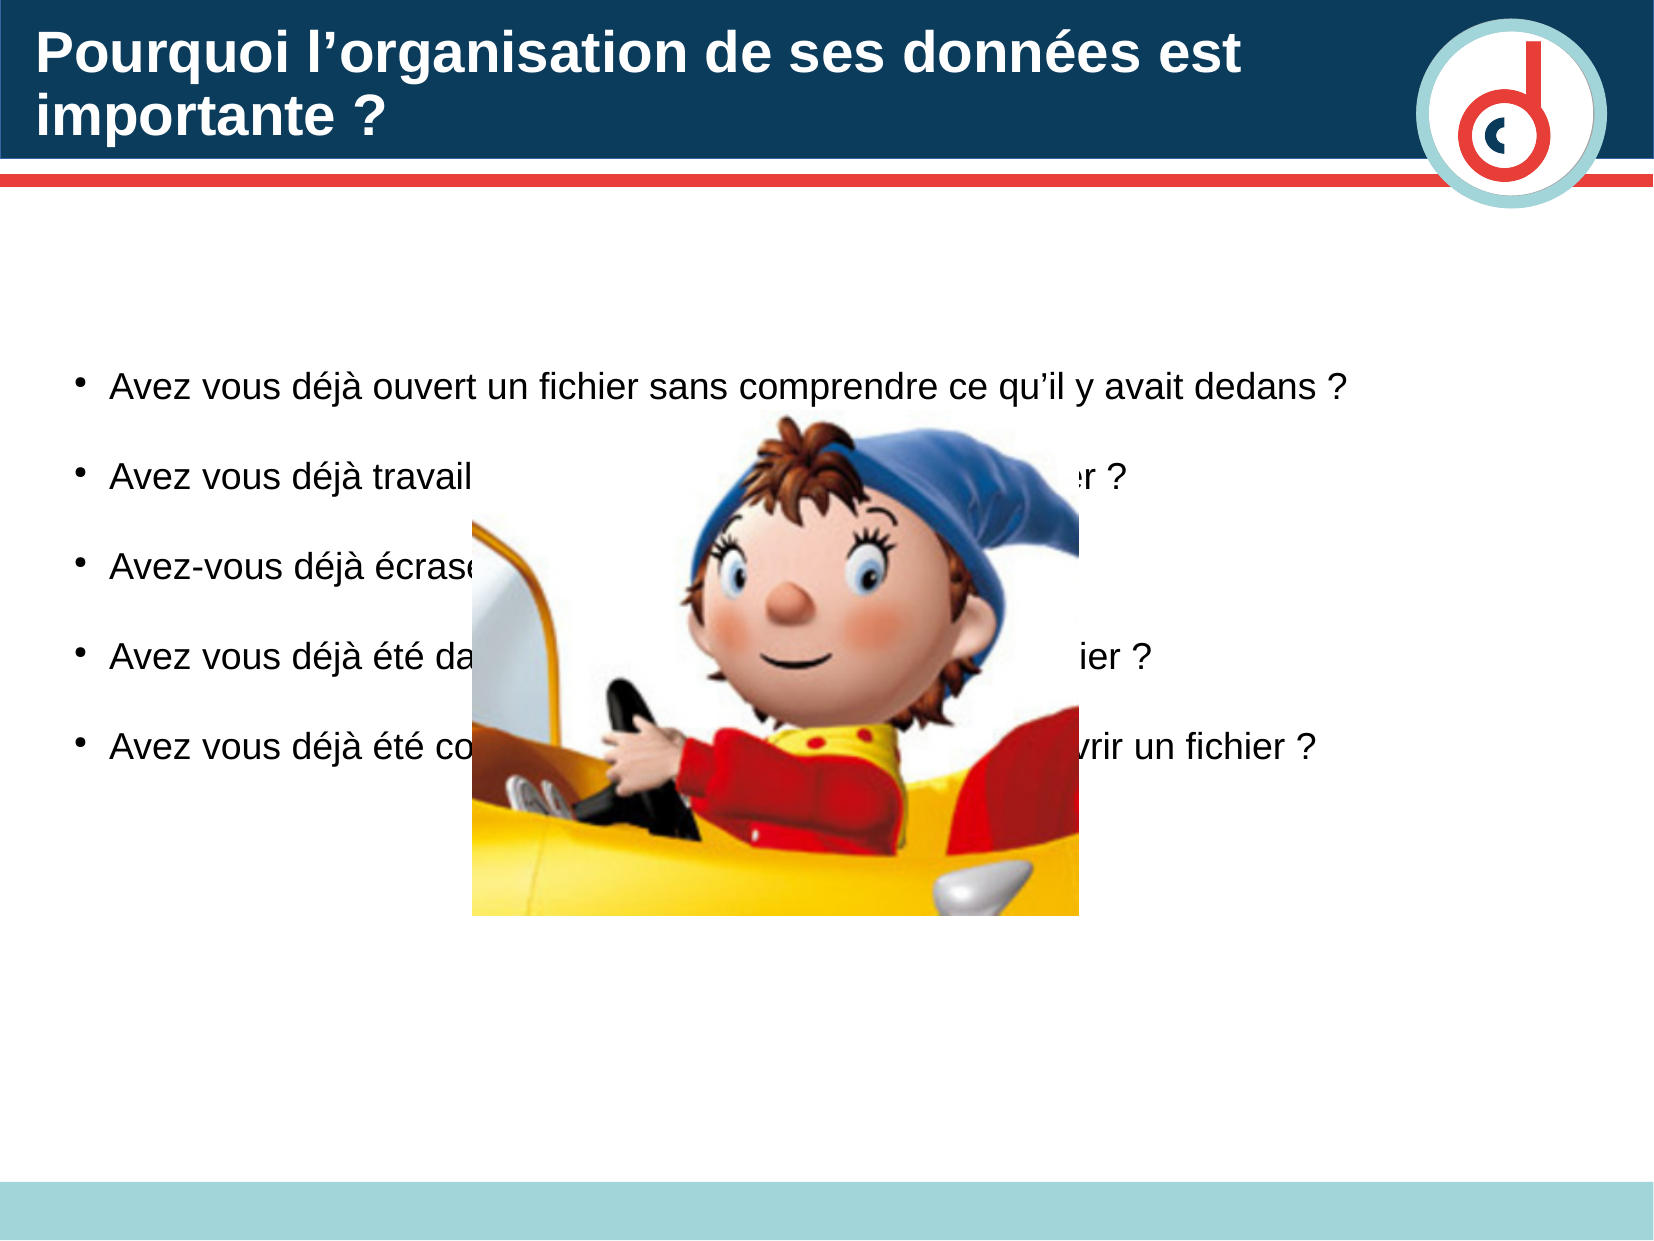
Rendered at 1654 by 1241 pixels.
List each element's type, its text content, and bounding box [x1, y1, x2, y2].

title Pourquoi l’organisation de ses données est importante ? [35, 11, 1429, 159]
picture [472, 410, 1079, 916]
text_box Avez vous déjà ouvert un fichier sans comprendre ce qu’il y avait dedans ? Avez vous déjà travaillé sur la mauvaise version d’un fichier ? Avez-vous déjà écrasé un fichier ? Avez vous déjà été dans l’impossibilité de retrouver un fichier ? Avez vous déjà été confronté au fait de ne plus pouvoir ouvrir un fichier ? [58, 354, 1595, 957]
